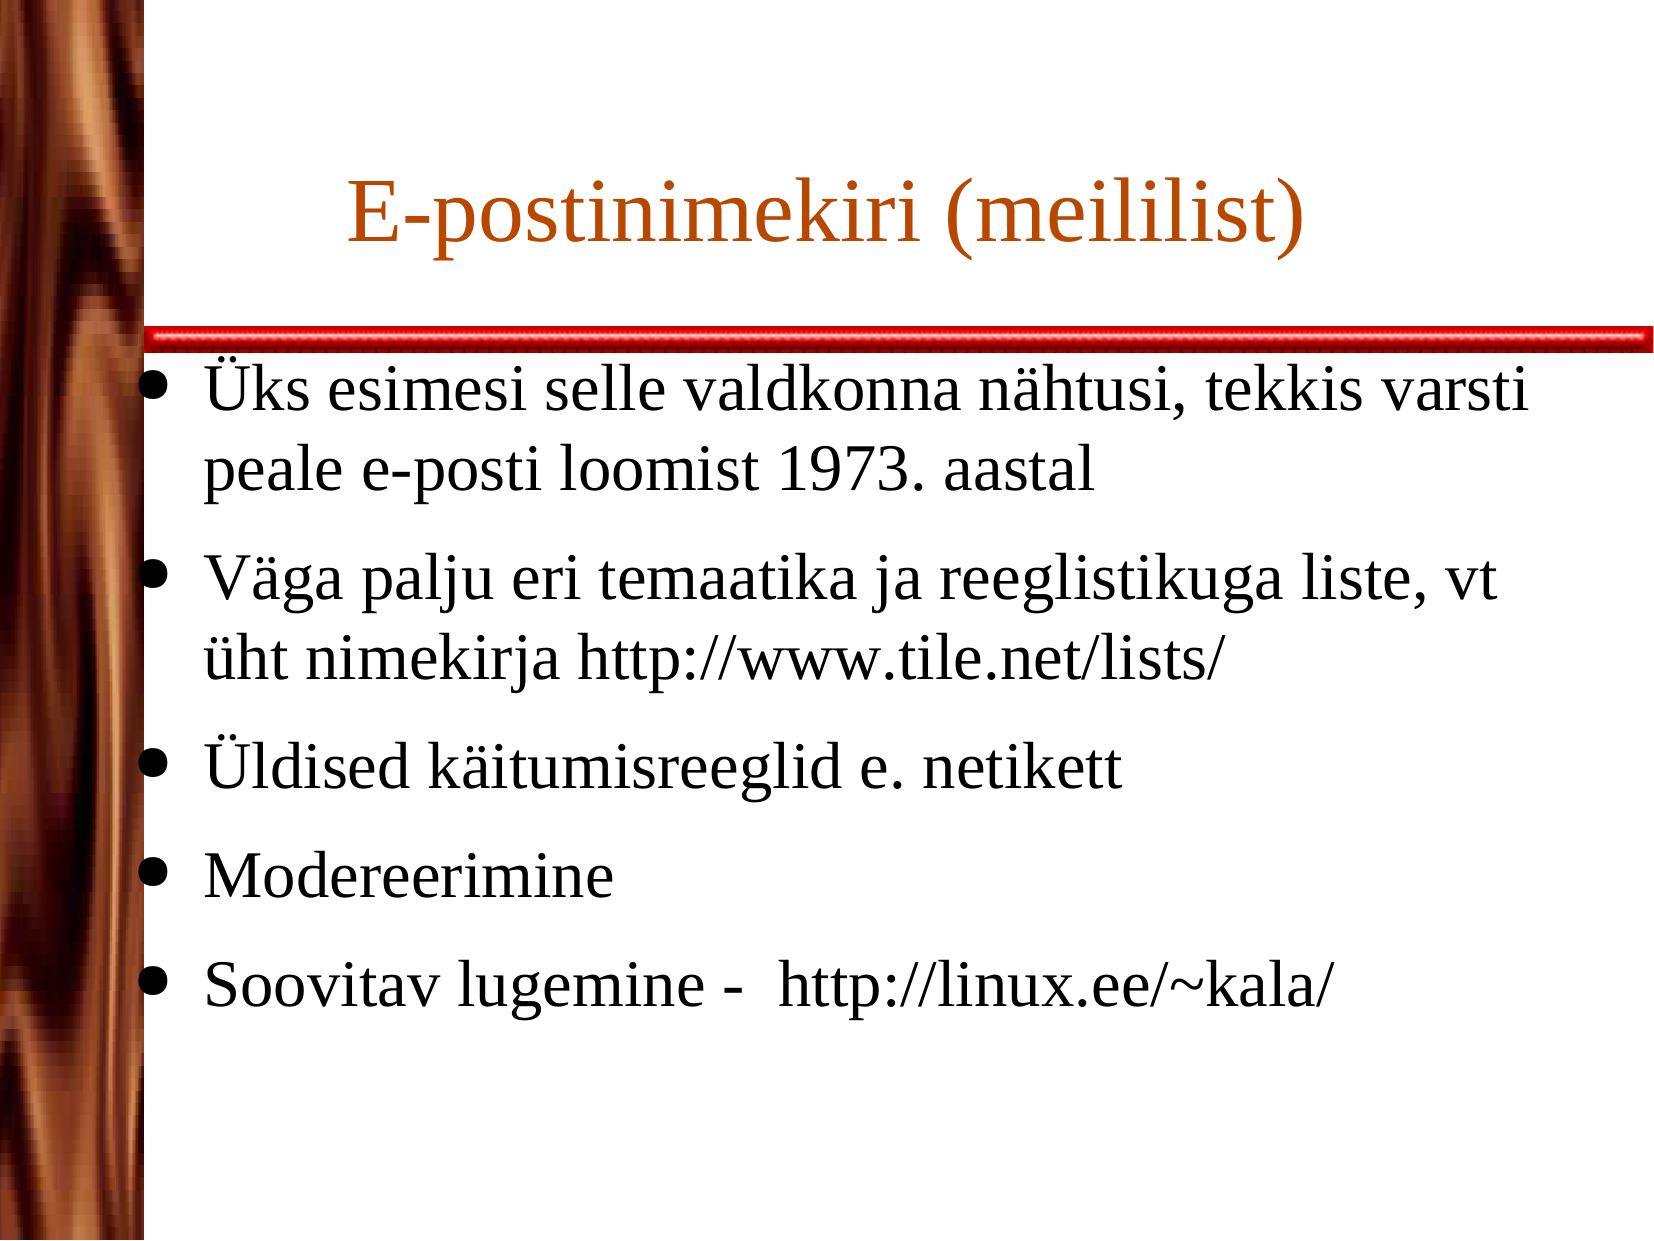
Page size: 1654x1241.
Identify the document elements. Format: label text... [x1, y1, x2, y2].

list Üks esimesi selle valdkonna nähtusi, tekkis varsti peale e-posti loomist 1973. aastal Väga palju eri temaatika ja reeglistikuga liste, vt üht nimekirja http://www.tile.net/lists/ Üldised käitumisreeglid e. netikett Modereerimine Soovitav lugemine - http://linux.ee/~kala/ [121, 344, 1533, 1126]
picture [0, 0, 1654, 1240]
title E-postinimekiri (meililist) [121, 100, 1533, 312]
